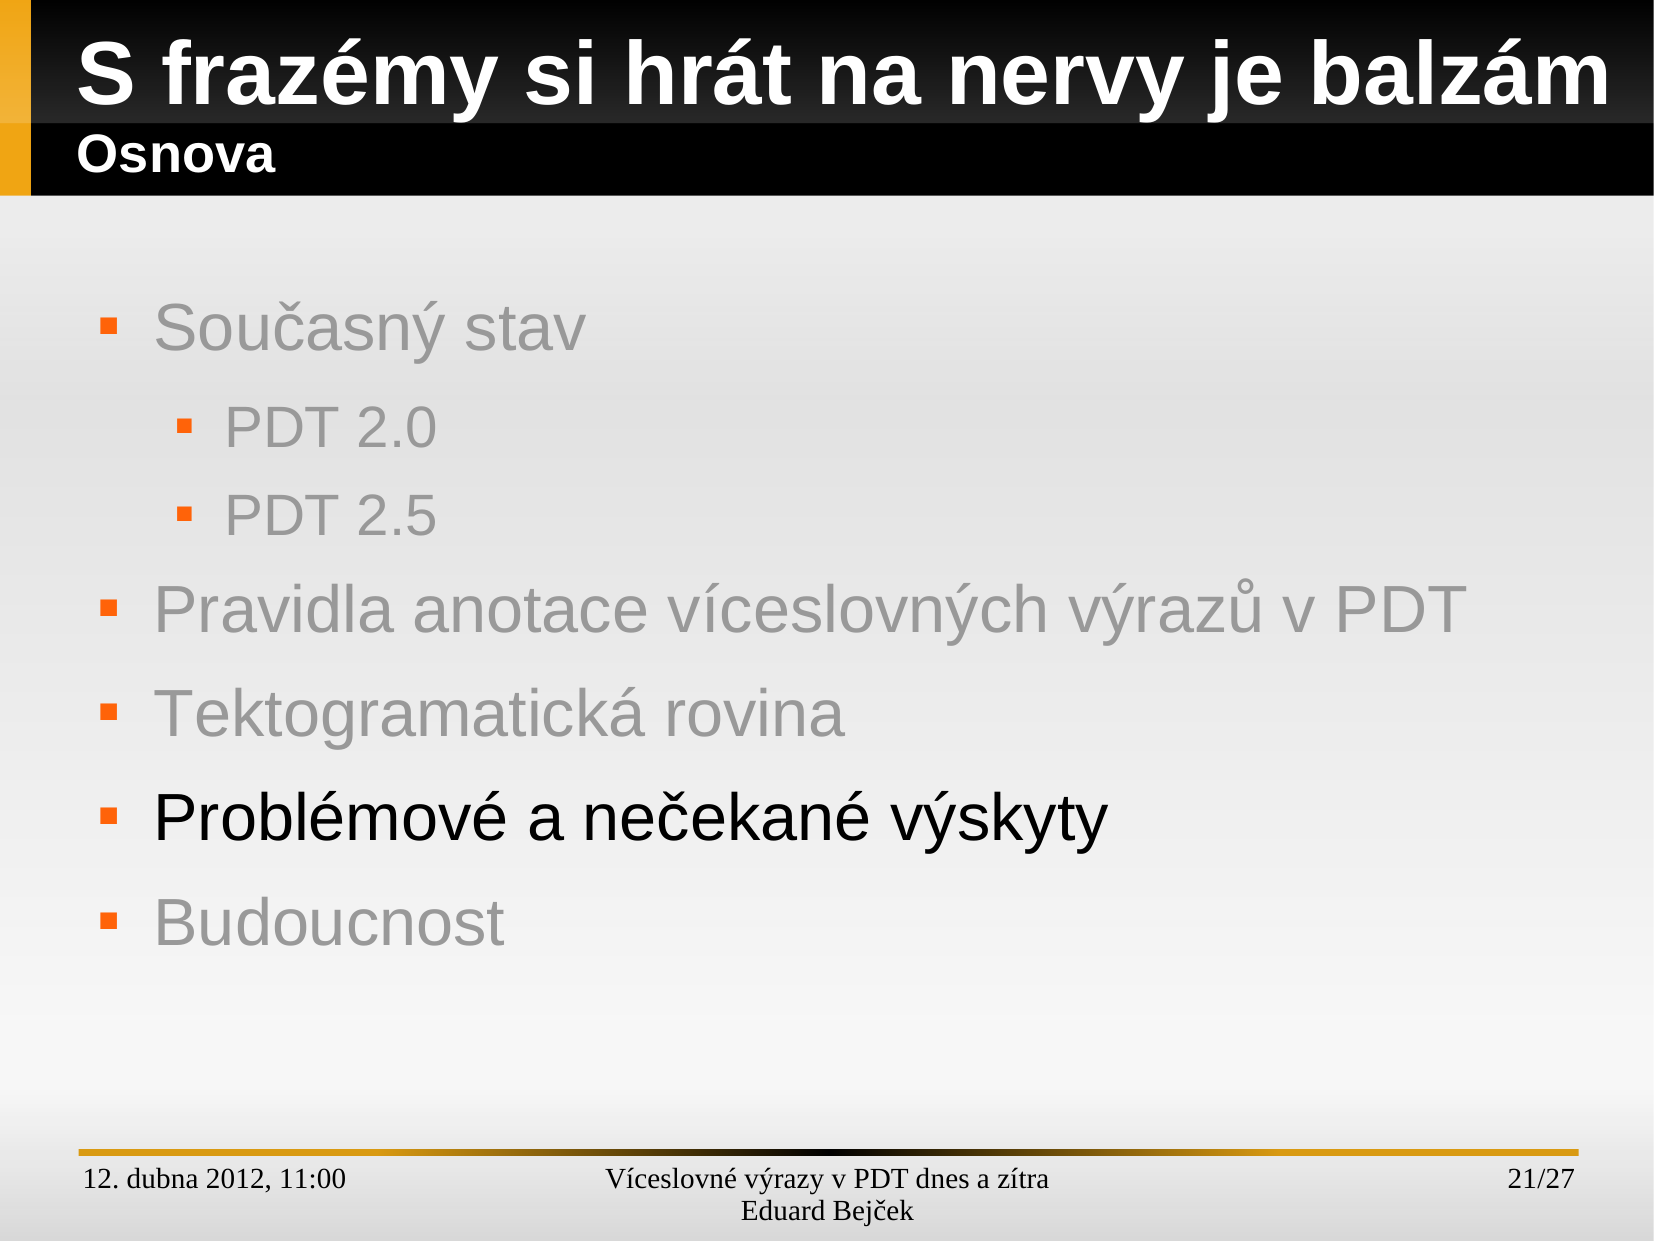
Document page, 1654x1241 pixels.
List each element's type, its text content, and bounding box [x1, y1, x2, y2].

title S frazémy si hrát na nervy je balzám Osnova [76, 0, 1651, 234]
list Současný stav PDT 2.0 PDT 2.5 Pravidla anotace víceslovných výrazů v PDT Tektogramatická rovina Problémové a nečekané výskyty Budoucnost [82, 290, 1571, 1109]
picture [0, 0, 1654, 1241]
